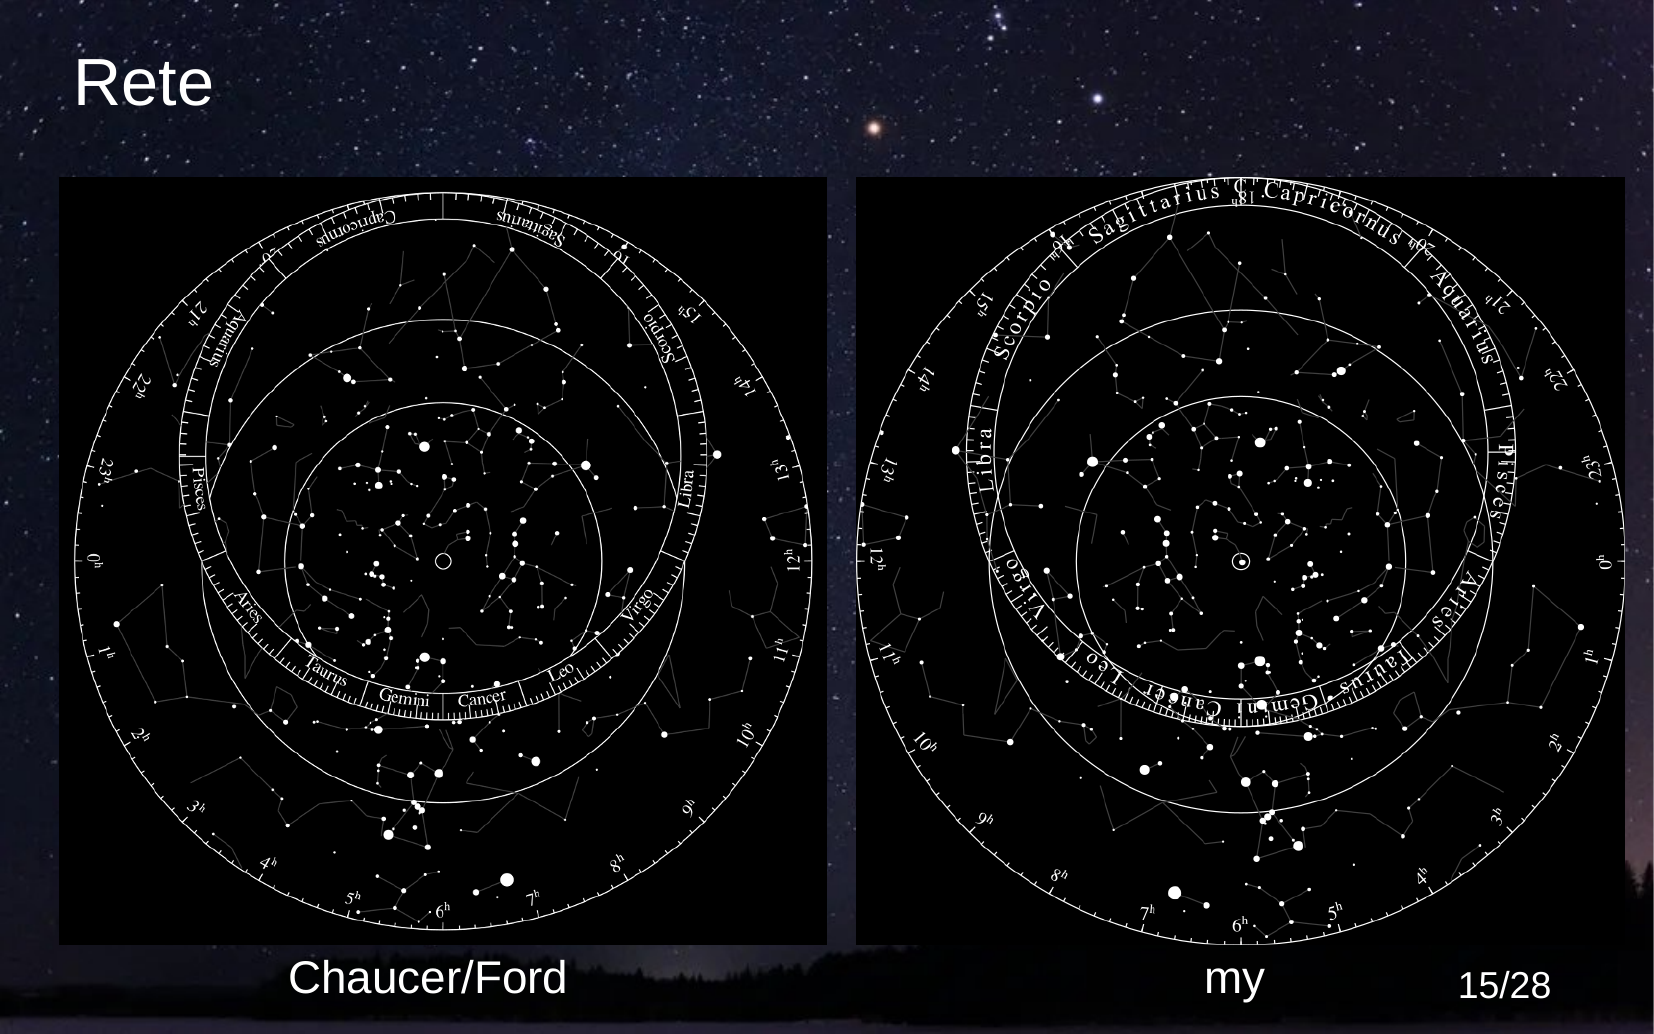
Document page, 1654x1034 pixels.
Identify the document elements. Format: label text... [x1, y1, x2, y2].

picture [0, 0, 1654, 1034]
text_box Chaucer/Ford my [248, 944, 1359, 1012]
text_box <číslo>/28 [1468, 957, 1654, 1028]
text_box Rete [59, 37, 1123, 128]
